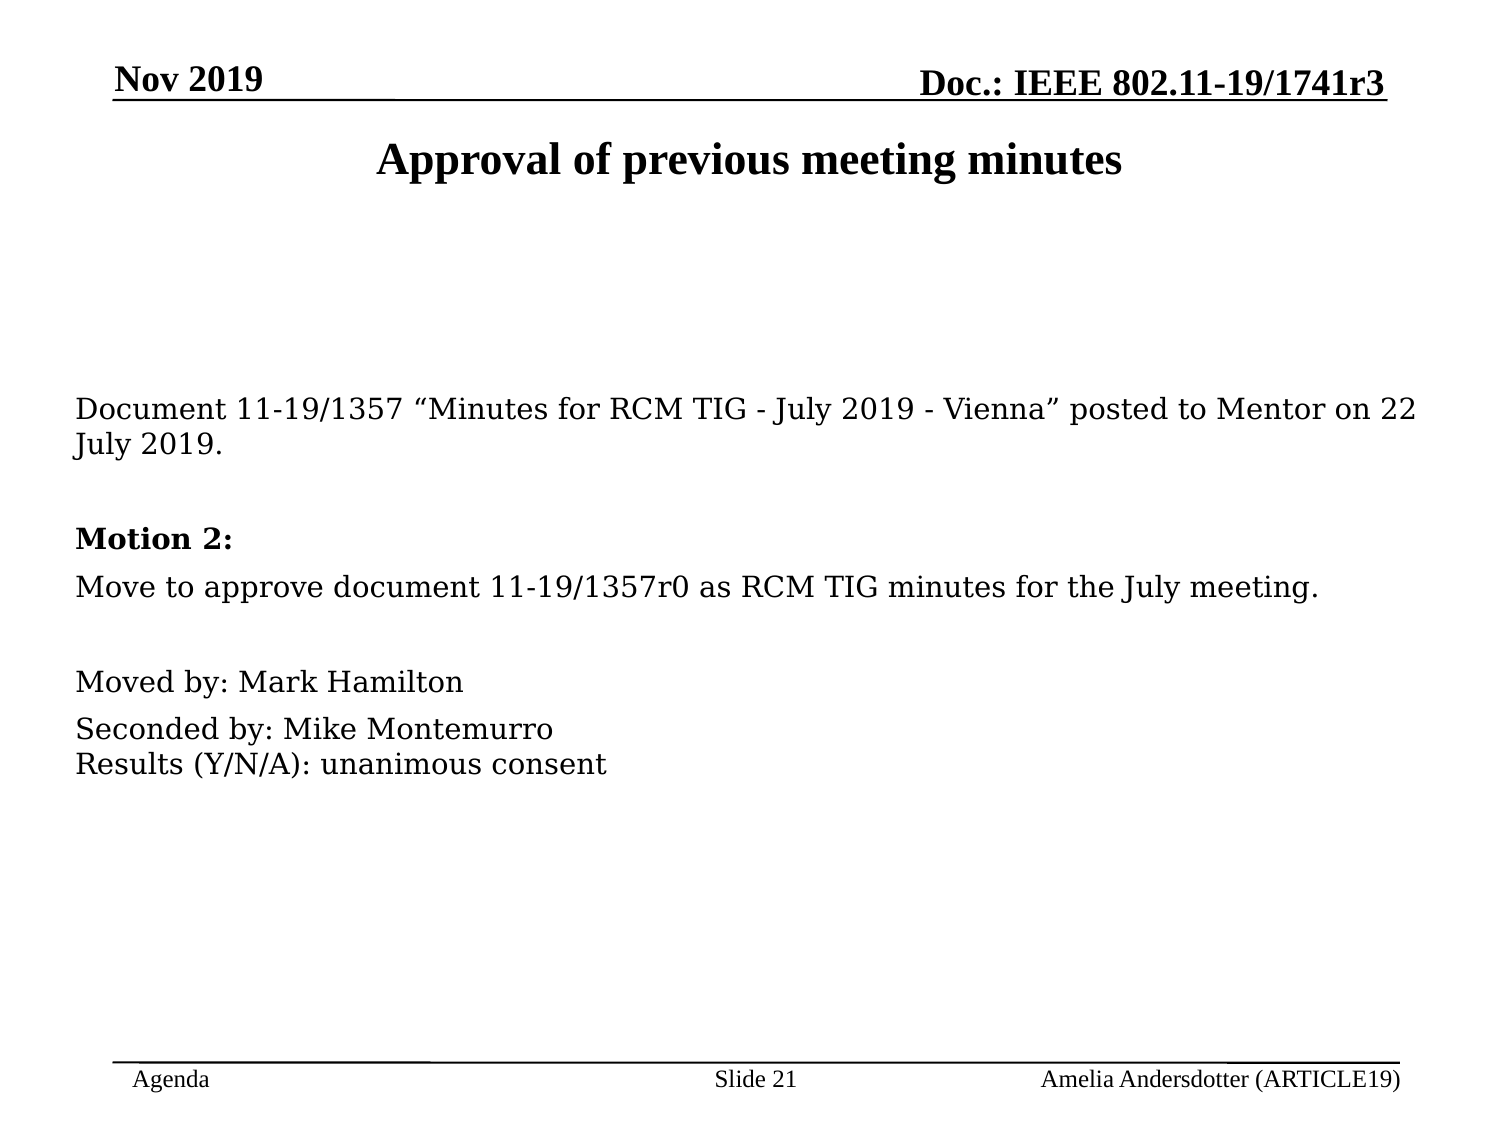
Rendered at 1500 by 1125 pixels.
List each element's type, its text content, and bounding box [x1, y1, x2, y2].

text_box Amelia Andersdotter (ARTICLE19) [878, 1062, 1401, 1092]
text_box Document 11-19/1357 “Minutes for RCM TIG - July 2019 - Vienna” posted to Mentor on 22 July 2019. Motion 2: Move to approve document 11-19/1357r0 as RCM TIG minutes for the July meeting. Moved by: Mark Hamilton Seconded by: Mike Montemurro Results (Y/N/A): unanimous consent [75, 390, 1425, 781]
text_box Approval of previous meeting minutes [112, 112, 1387, 201]
text_box Nov 2019 [114, 54, 422, 99]
text_box Slide <number> [712, 1062, 799, 1122]
